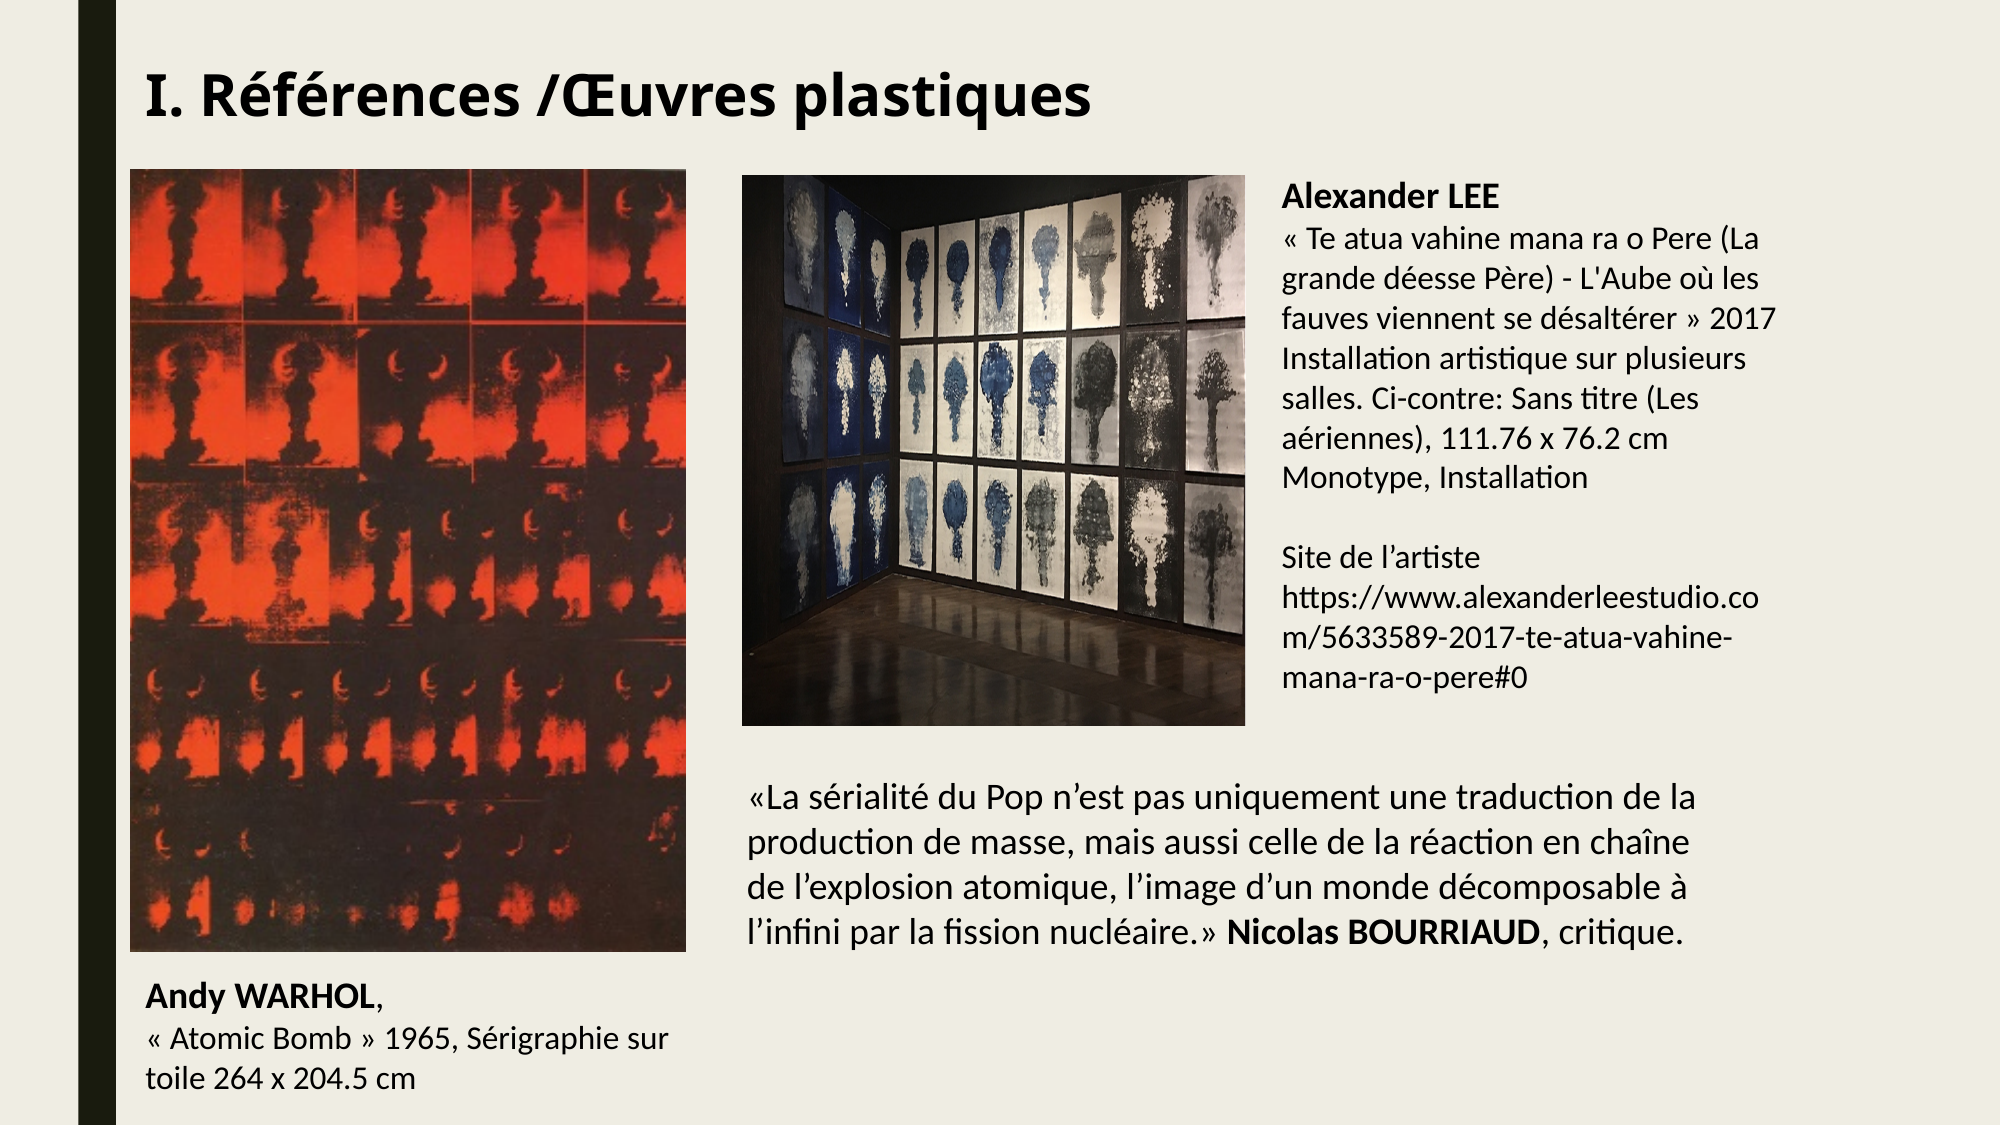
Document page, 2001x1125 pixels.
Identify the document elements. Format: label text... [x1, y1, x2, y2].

text_box Andy WARHOL, « Atomic Bomb » 1965, Sérigraphie sur toile 264 x 204.5 cm [130, 963, 685, 1125]
text_box «La sérialité du Pop n’est pas uniquement une traduction de la production de masse, mais aussi celle de la réaction en chaîne de l’explosion atomique, l’image d’un monde décomposable à l’infini par la fission nucléaire.» Nicolas BOURRIAUD, critique. [732, 764, 1732, 959]
picture [130, 169, 686, 953]
picture [742, 175, 1246, 726]
text_box I. Références /Œuvres plastiques [130, 51, 1108, 136]
text_box Alexander LEE « Te atua vahine mana ra o Pere (La grande déesse Père) - L'Aube où les fauves viennent se désaltérer » 2017 Installation artistique sur plusieurs salles. Ci-contre: Sans titre (Les aériennes), 111.76 x 76.2 cm Monotype, Installation Site de l’artiste https://www.alexanderleestudio.com/5633589-2017-te-atua-vahine-mana-ra-o-pere#0 [1267, 164, 1799, 743]
